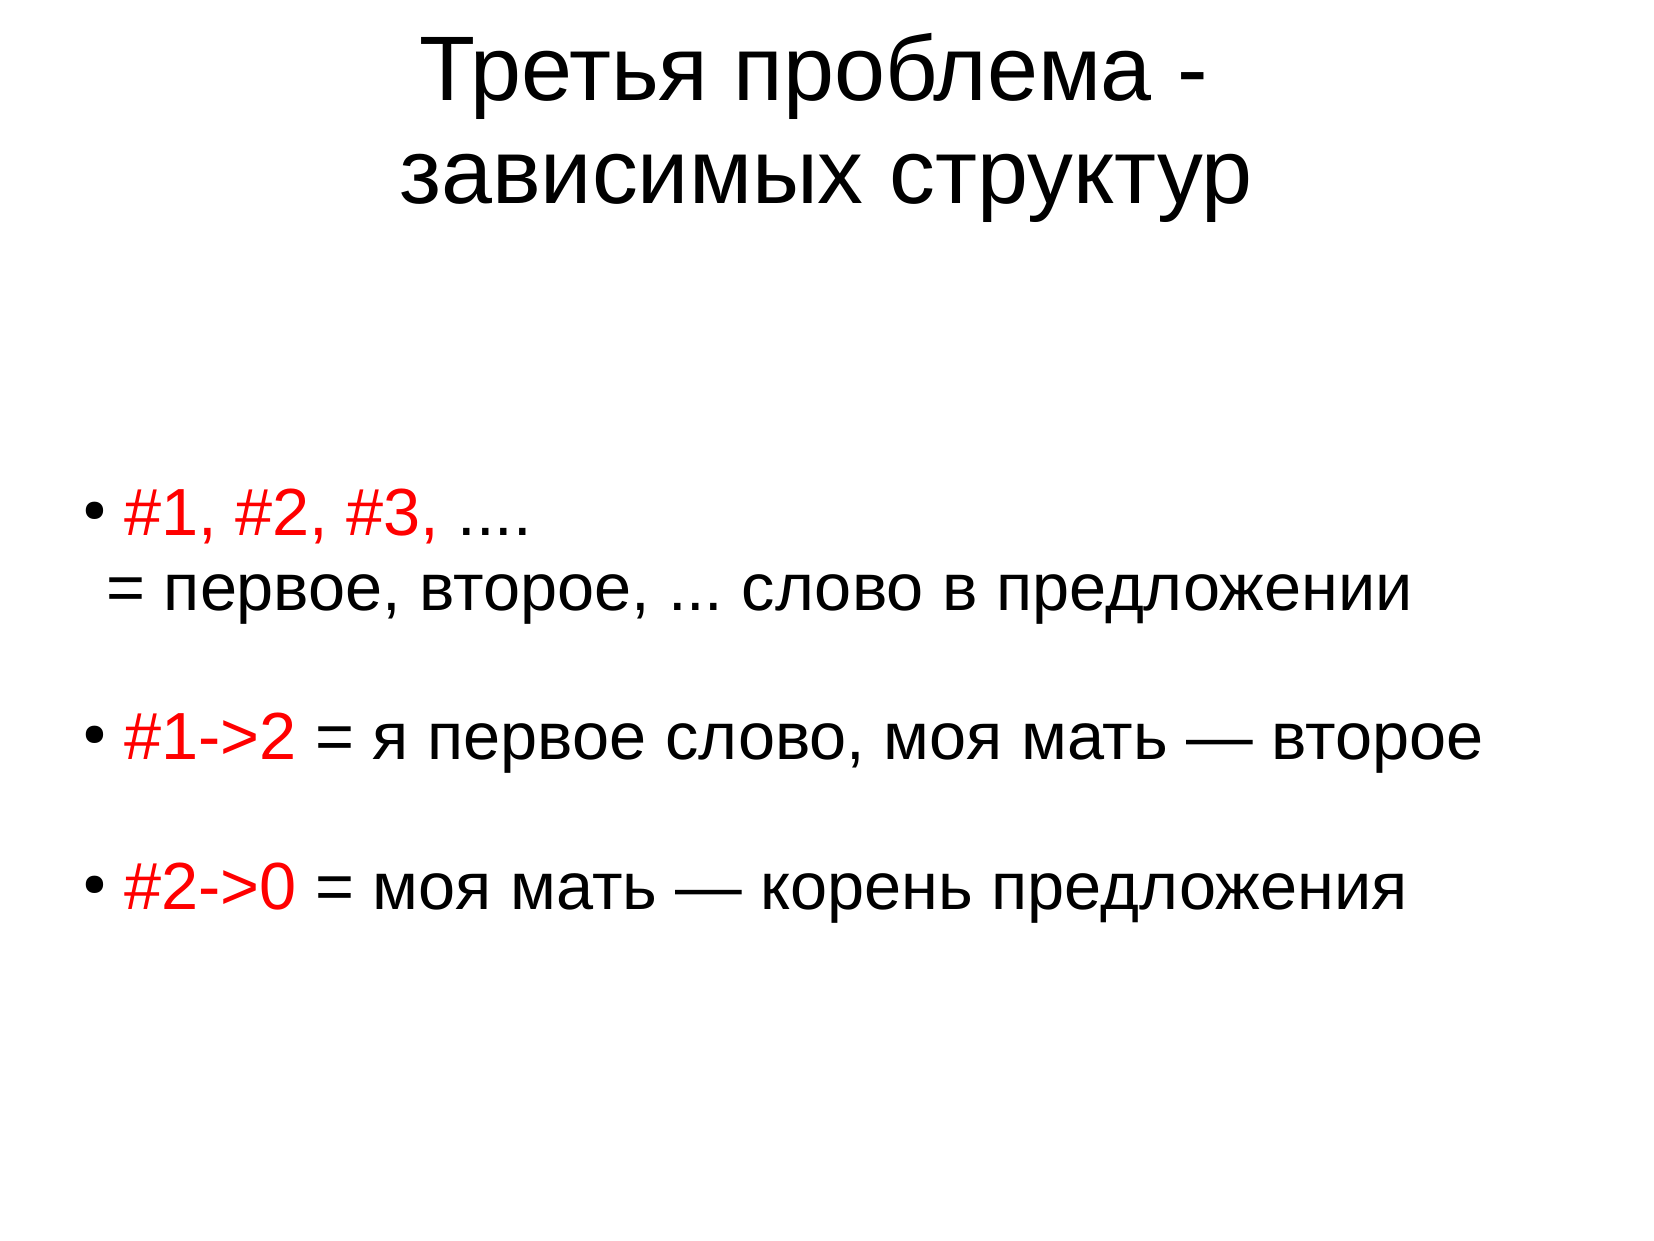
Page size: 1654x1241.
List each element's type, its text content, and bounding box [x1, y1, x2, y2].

title Третья проблема - зависимых структур [82, 17, 1571, 289]
subtitle #1, #2, #3, .... = первое, второе, ... слово в предложении #1->2 = я первое слово, моя мать — второе #2->0 = моя мать — корень предложения [82, 290, 1571, 1109]
